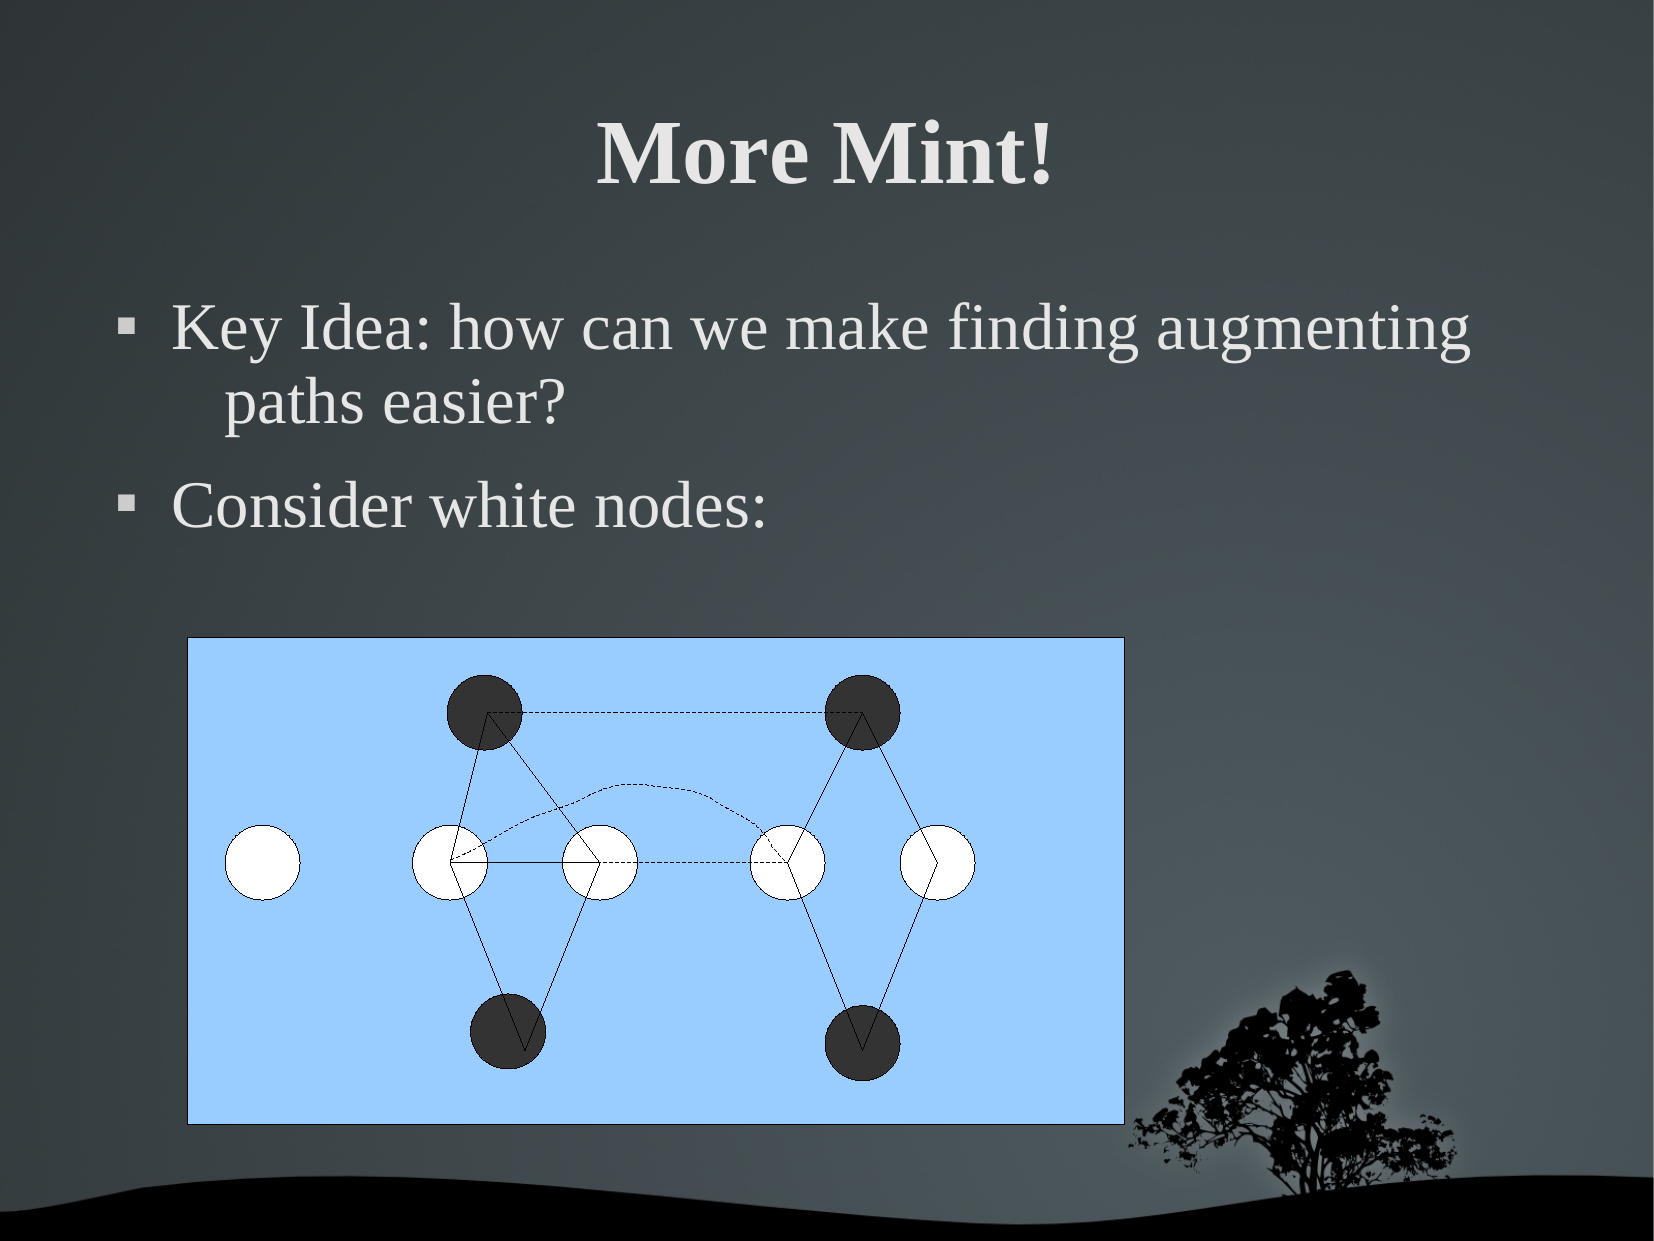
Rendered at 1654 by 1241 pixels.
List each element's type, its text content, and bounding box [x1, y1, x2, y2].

text_box [187, 637, 1125, 1125]
list Key Idea: how can we make finding augmenting paths easier? Consider white nodes: [82, 290, 1571, 1109]
picture [0, 0, 1654, 1241]
title More Mint! [82, 49, 1571, 257]
